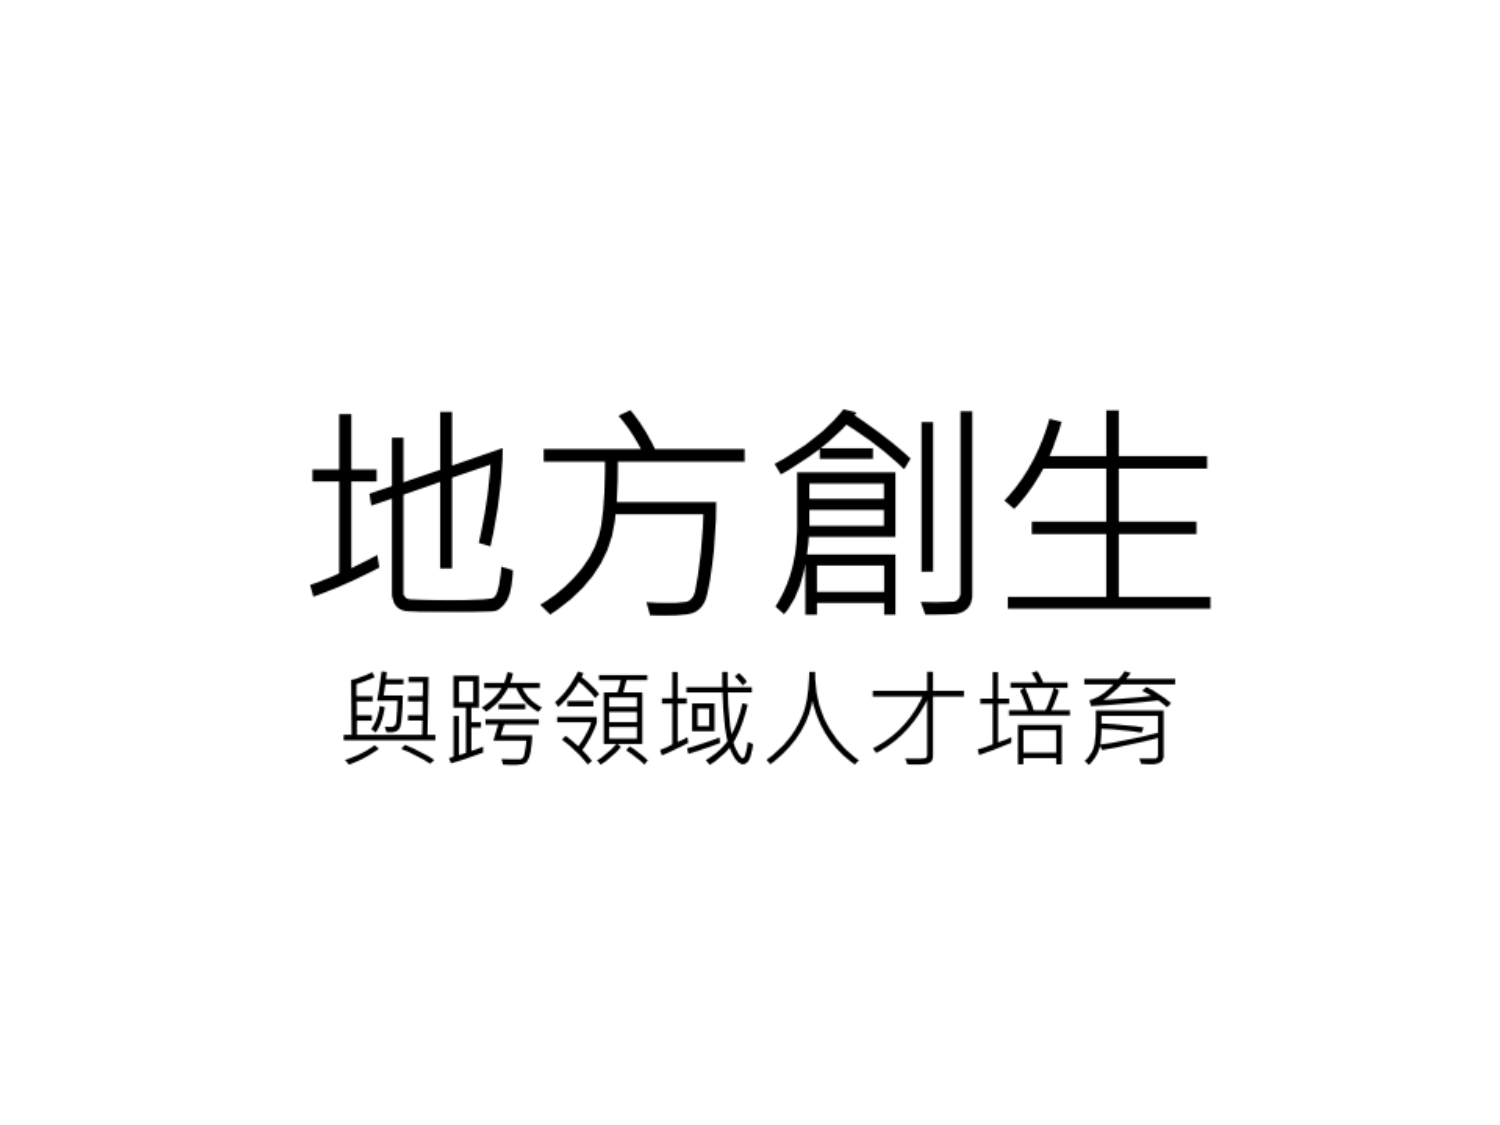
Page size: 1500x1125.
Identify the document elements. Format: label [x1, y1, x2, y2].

picture [159, 372, 1310, 783]
